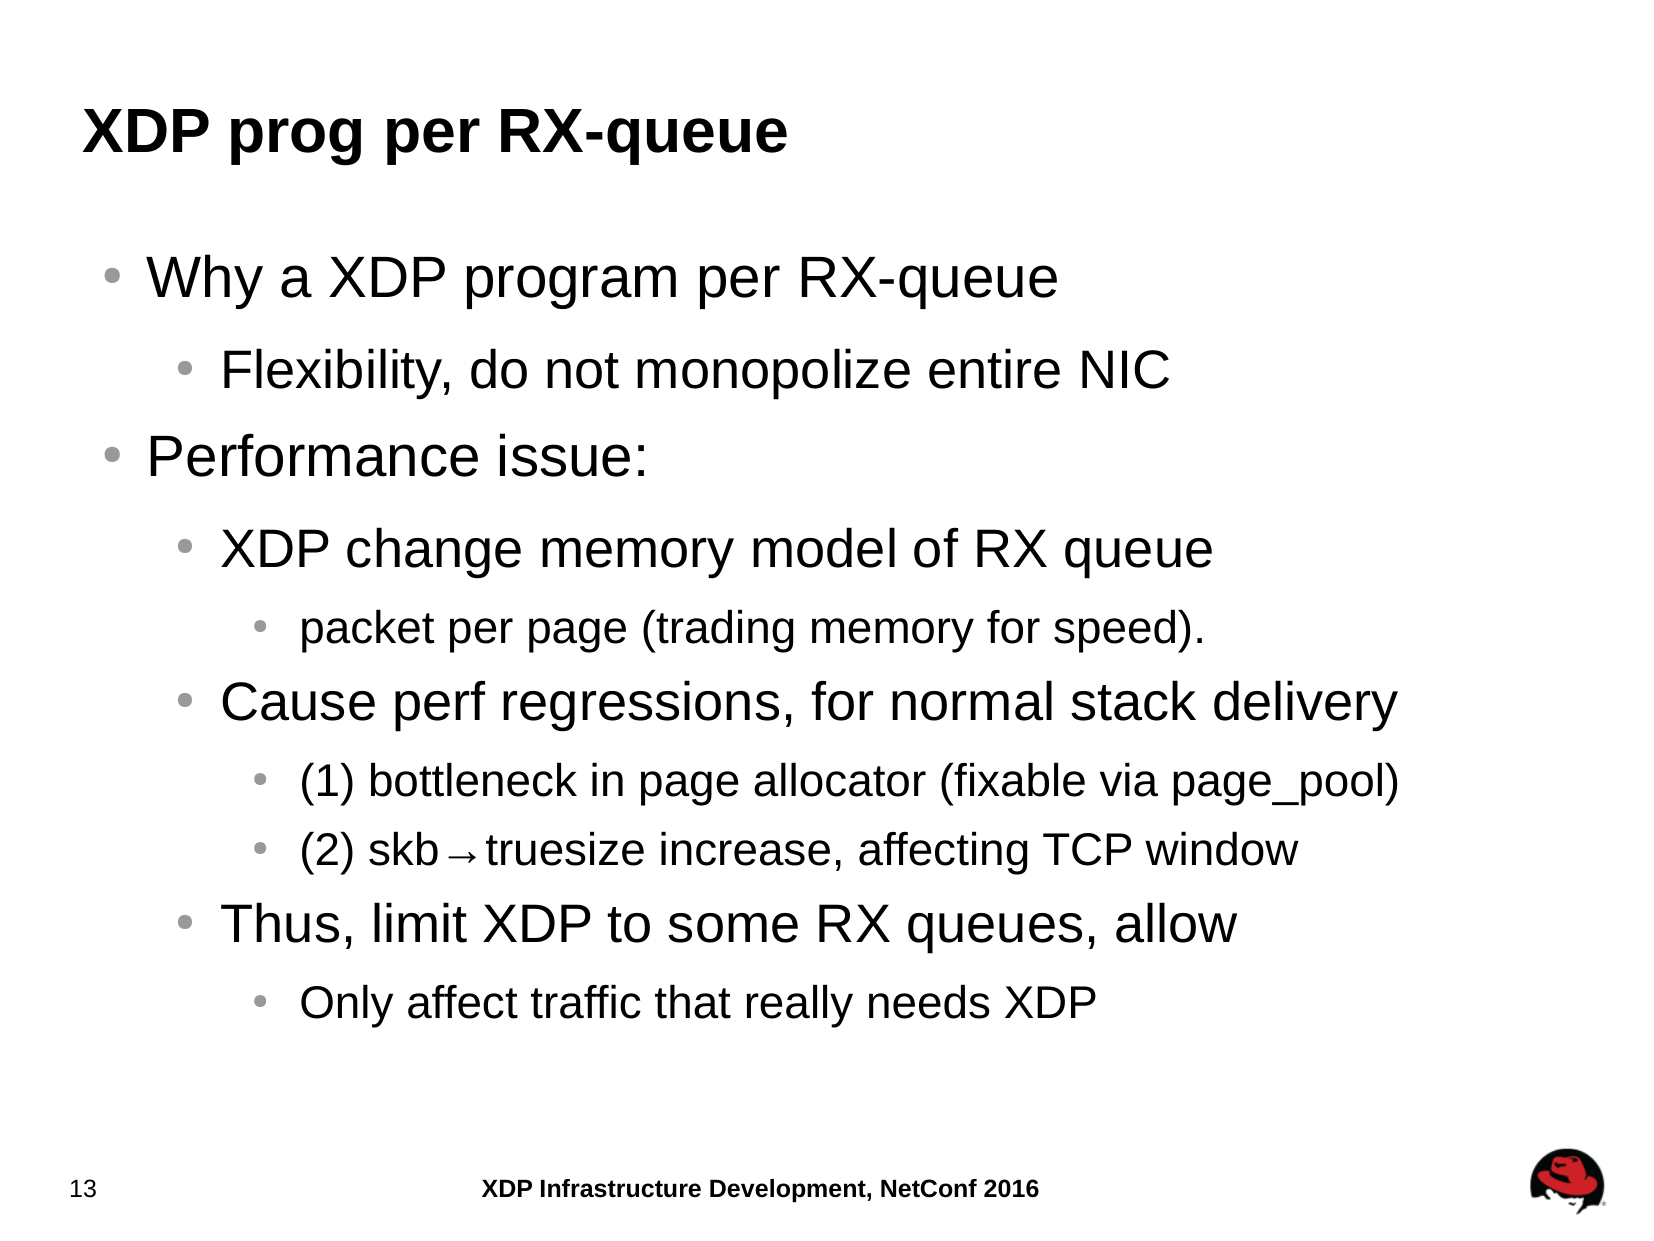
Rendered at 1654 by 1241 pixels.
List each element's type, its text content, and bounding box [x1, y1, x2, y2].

title XDP prog per RX-queue [82, 37, 1571, 226]
list Why a XDP program per RX-queue Flexibility, do not monopolize entire NIC Performance issue: XDP change memory model of RX queue packet per page (trading memory for speed). Cause perf regressions, for normal stack delivery (1) bottleneck in page allocator (fixable via page_pool) (2) skb→truesize increase, affecting TCP window Thus, limit XDP to some RX queues, allow Only affect traffic that really needs XDP [86, 244, 1575, 1039]
picture [1529, 1146, 1612, 1224]
